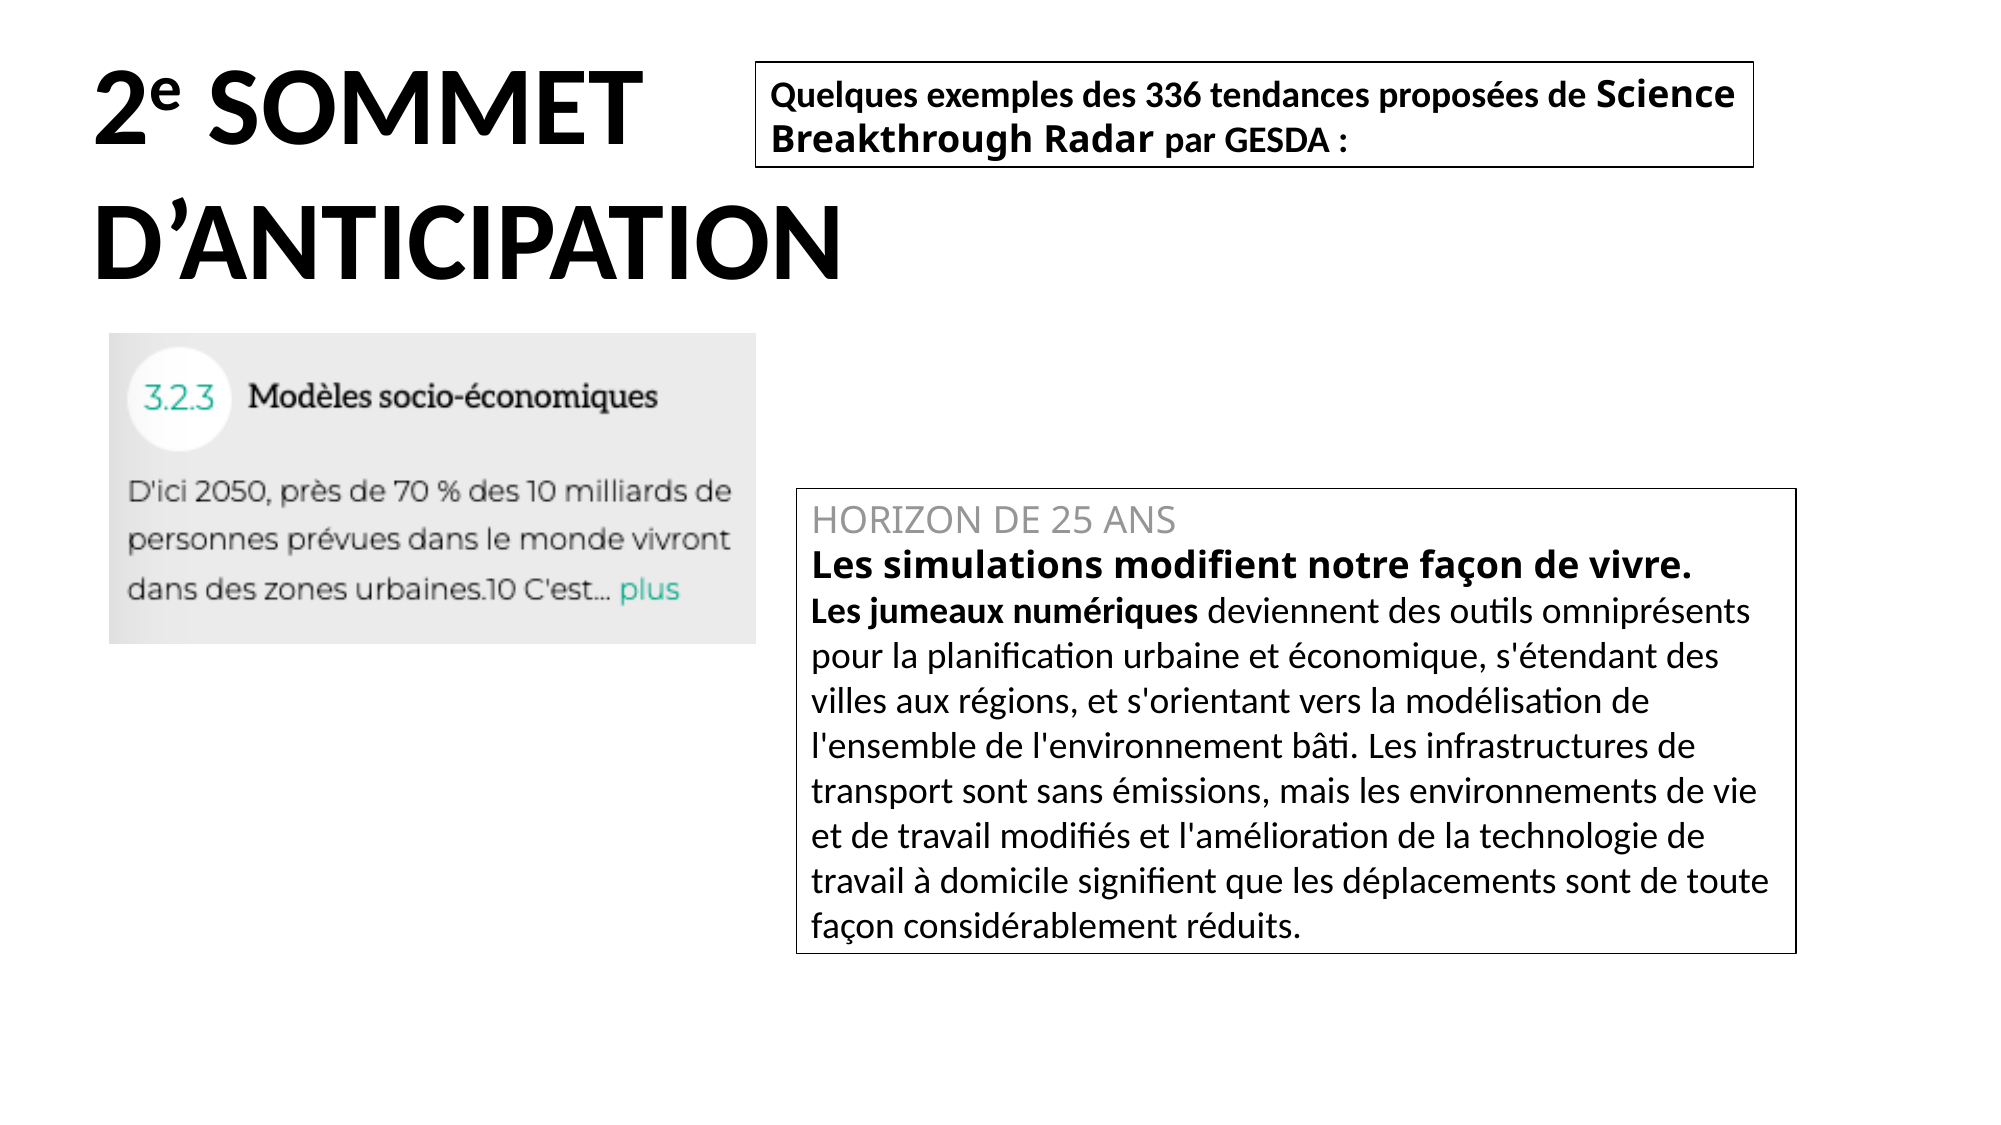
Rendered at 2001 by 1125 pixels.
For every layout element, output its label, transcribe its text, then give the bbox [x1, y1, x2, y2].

text_box 2e SOMMET D’ANTICIPATION [77, 24, 1214, 310]
picture [109, 333, 756, 644]
text_box Quelques exemples des 336 tendances proposées de Science Breakthrough Radar par GESDA : [755, 62, 1754, 168]
text_box HORIZON DE 25 ANS Les simulations modifient notre façon de vivre. Les jumeaux numériques deviennent des outils omniprésents pour la planification urbaine et économique, s'étendant des villes aux régions, et s'orientant vers la modélisation de l'ensemble de l'environnement bâti. Les infrastructures de transport sont sans émissions, mais les environnements de vie et de travail modifiés et l'amélioration de la technologie de travail à domicile signifient que les déplacements sont de toute façon considérablement réduits. [796, 488, 1797, 954]
